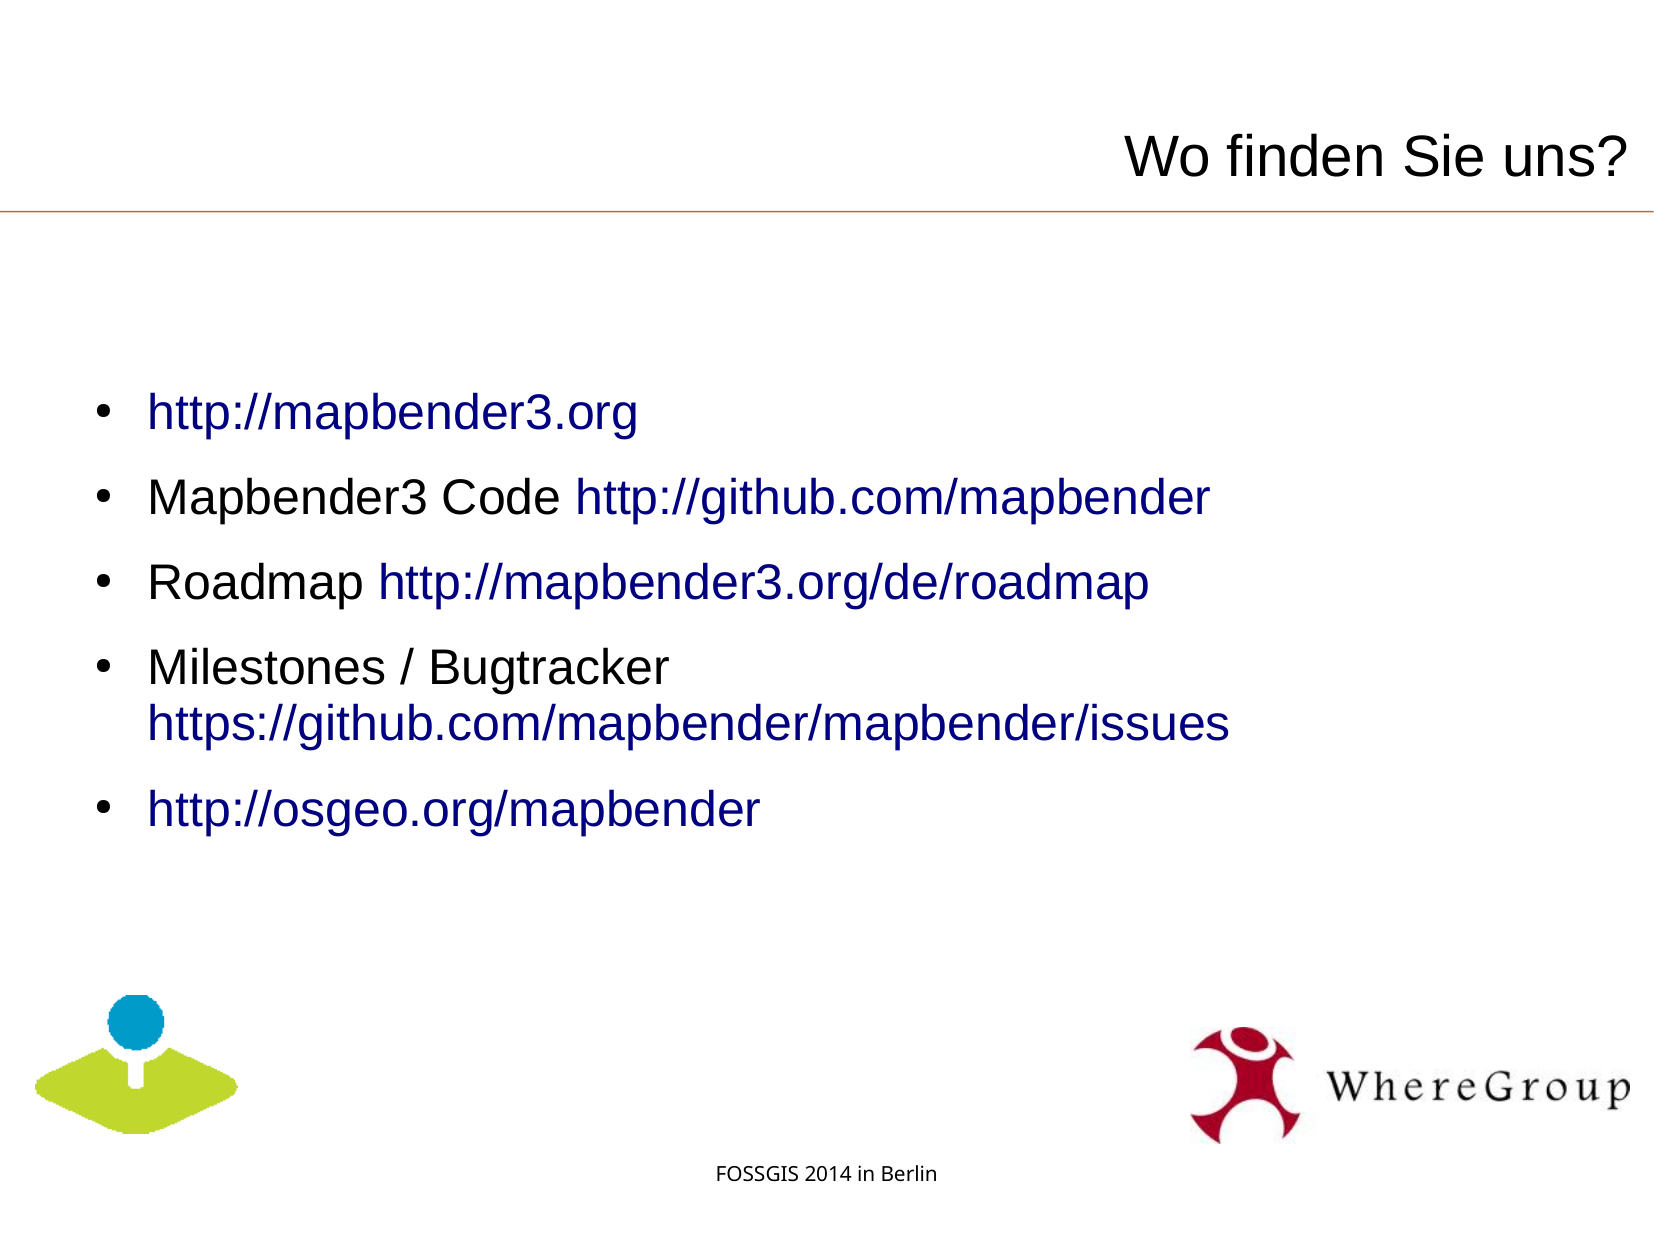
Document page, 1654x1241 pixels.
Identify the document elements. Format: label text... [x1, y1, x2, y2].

picture [1565, 1027, 1630, 1144]
list http://mapbender3.org Mapbender3 Code http://github.com/mapbender Roadmap http://mapbender3.org/de/roadmap Milestones / Bugtracker https://github.com/mapbender/mapbender/issues http://osgeo.org/mapbender [76, 383, 1565, 1203]
picture [35, 995, 76, 1134]
title Wo finden Sie uns? [141, 100, 1630, 213]
